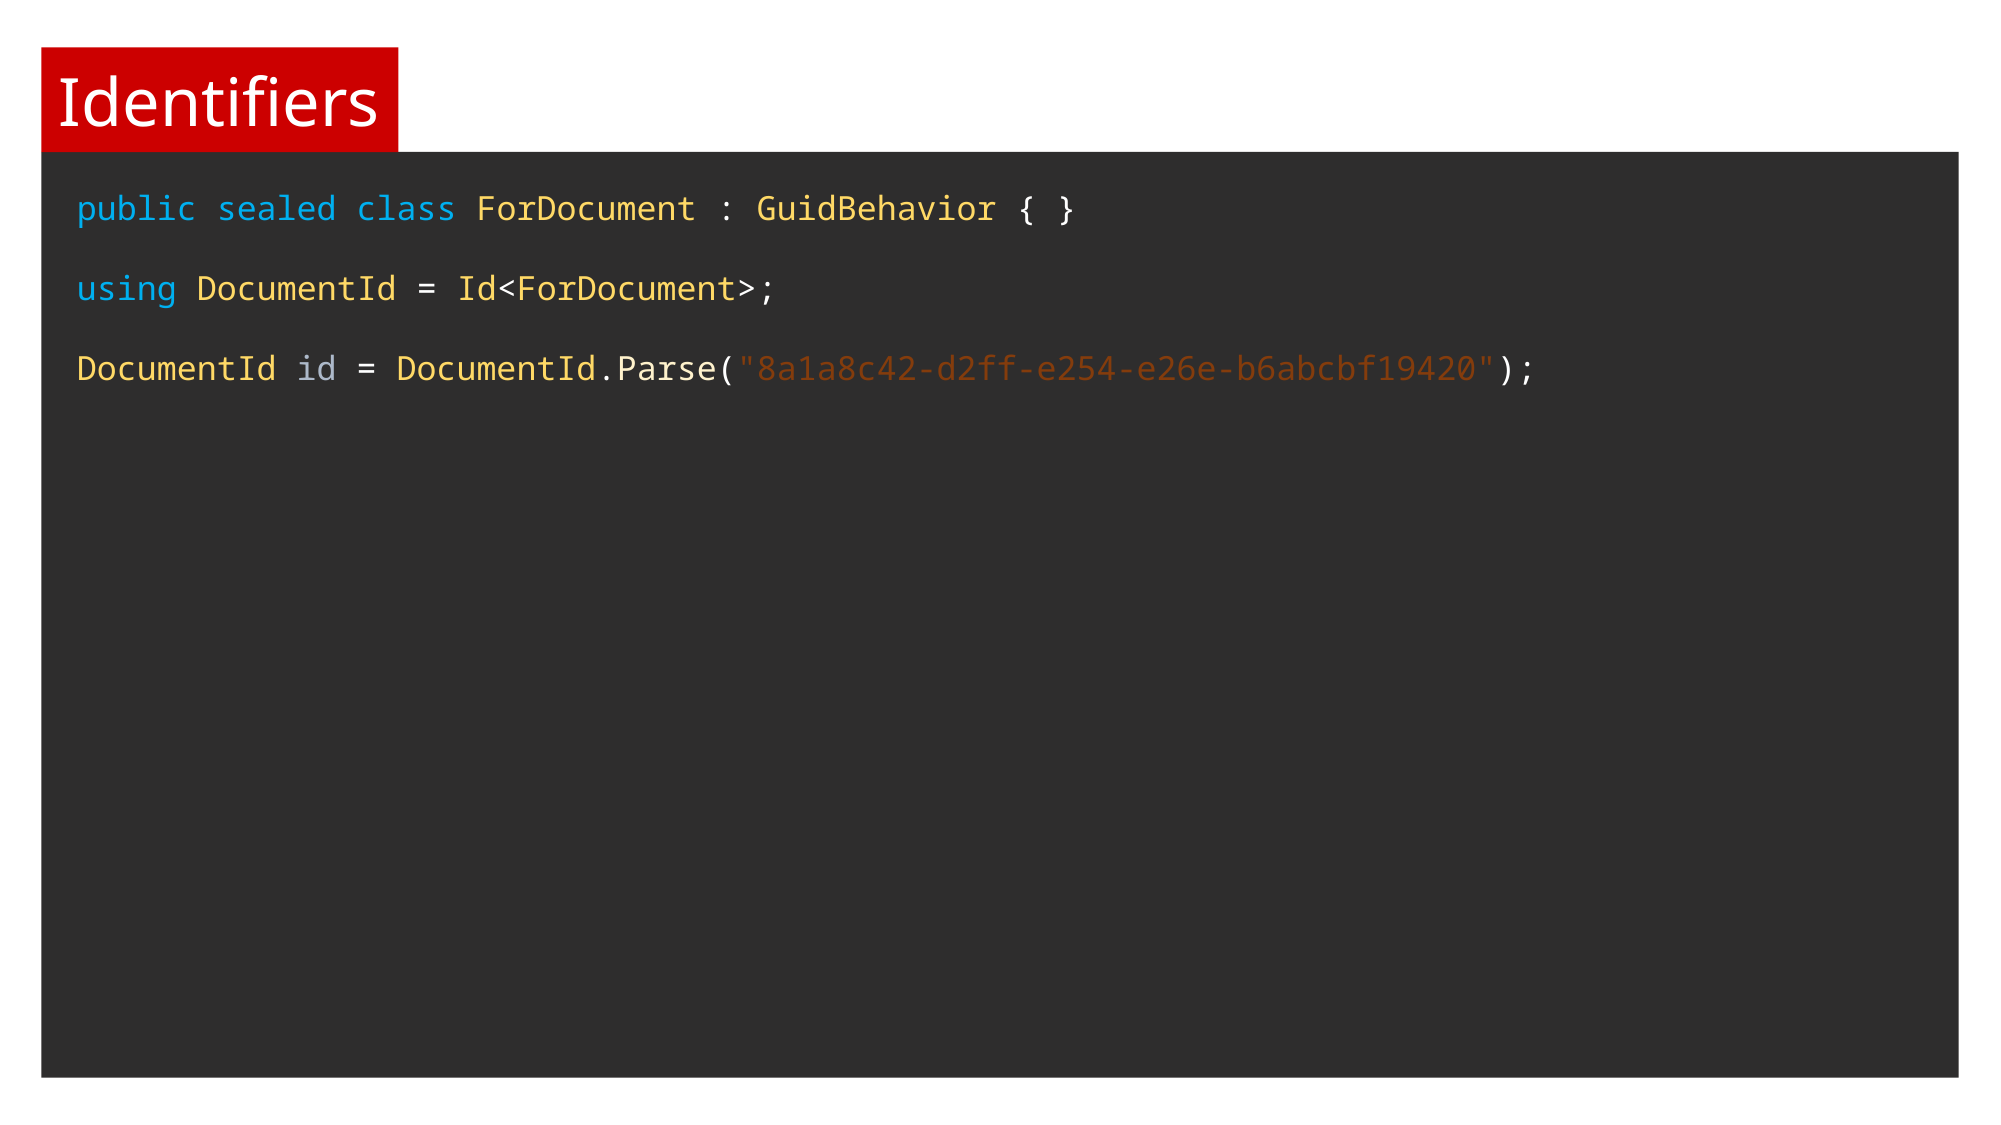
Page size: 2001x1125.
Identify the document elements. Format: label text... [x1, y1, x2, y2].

text_box Identifiers [41, 47, 384, 153]
text_box public sealed class ForDocument : GuidBehavior { } using DocumentId = Id<ForDocument>; DocumentId id = DocumentId.Parse("8a1a8c42-d2ff-e254-e26e-b6abcbf19420"); [41, 152, 1602, 396]
text_box [41, 152, 1959, 1078]
